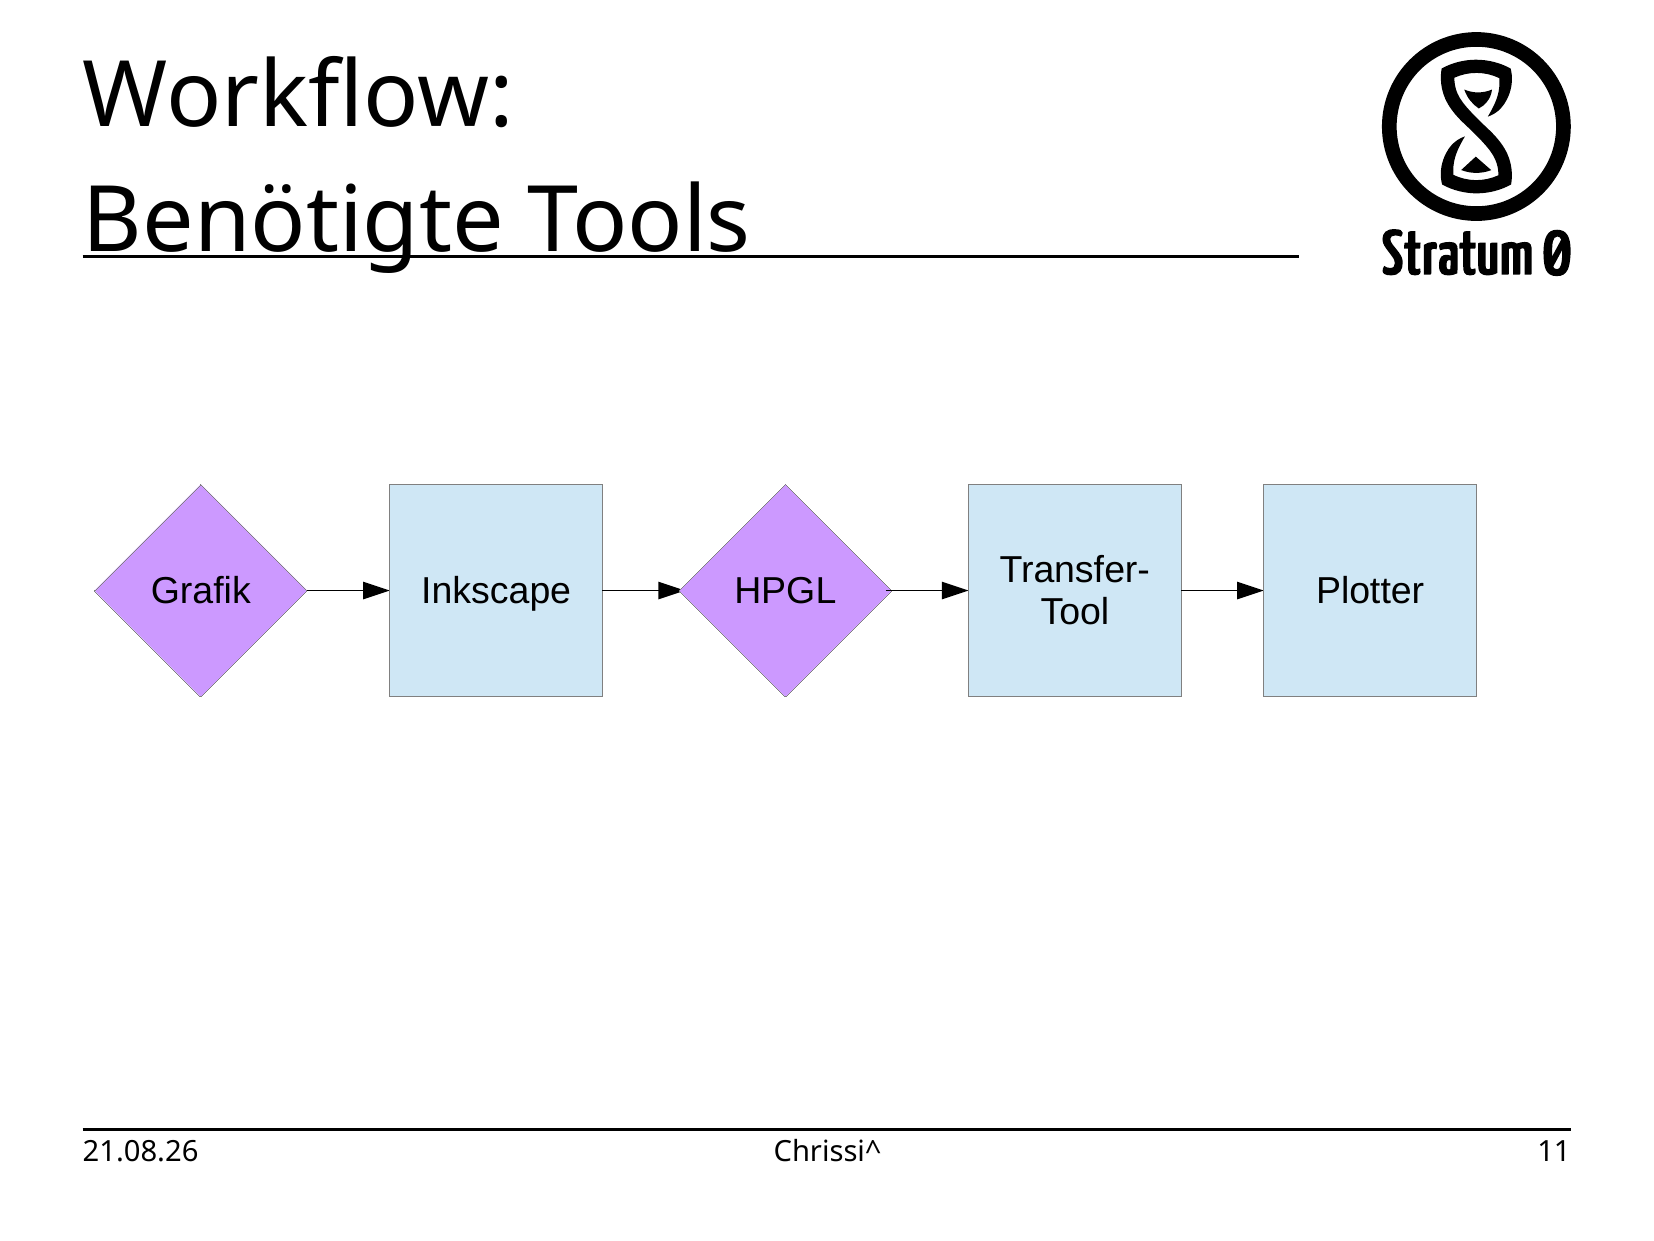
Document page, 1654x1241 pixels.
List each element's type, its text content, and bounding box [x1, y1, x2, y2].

text_box Plotter [1263, 484, 1477, 697]
text_box HPGL [679, 484, 892, 697]
title Workflow: Benötigte Tools [82, 45, 1300, 261]
text_box Grafik [94, 484, 307, 697]
text_box Transfer- Tool [968, 484, 1182, 697]
text_box Inkscape [389, 484, 603, 697]
